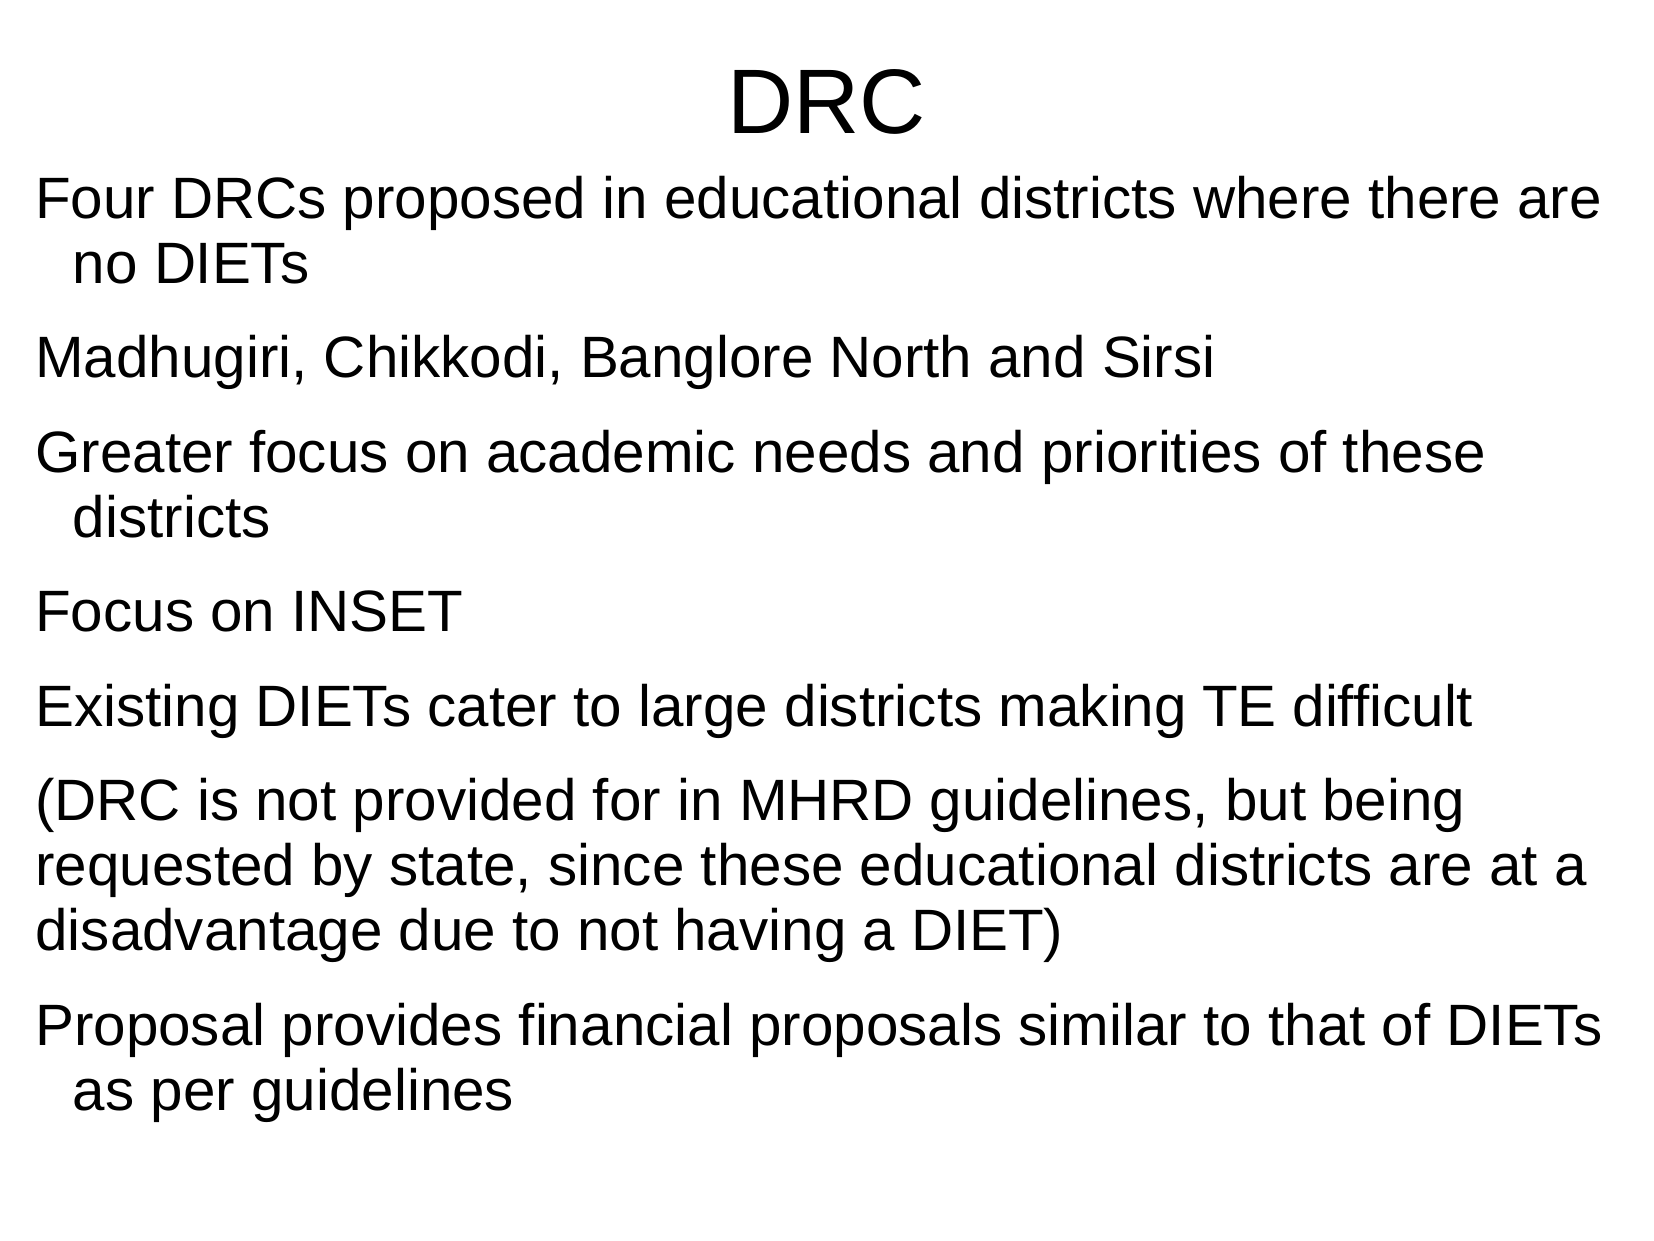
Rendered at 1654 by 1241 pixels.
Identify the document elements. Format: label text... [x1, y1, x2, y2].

title DRC [82, 49, 1571, 154]
list Four DRCs proposed in educational districts where there are no DIETs Madhugiri, Chikkodi, Banglore North and Sirsi Greater focus on academic needs and priorities of these districts Focus on INSET Existing DIETs cater to large districts making TE difficult (DRC is not provided for in MHRD guidelines, but being requested by state, since these educational districts are at a disadvantage due to not having a DIET) Proposal provides financial proposals similar to that of DIETs as per guidelines [35, 165, 1642, 1241]
